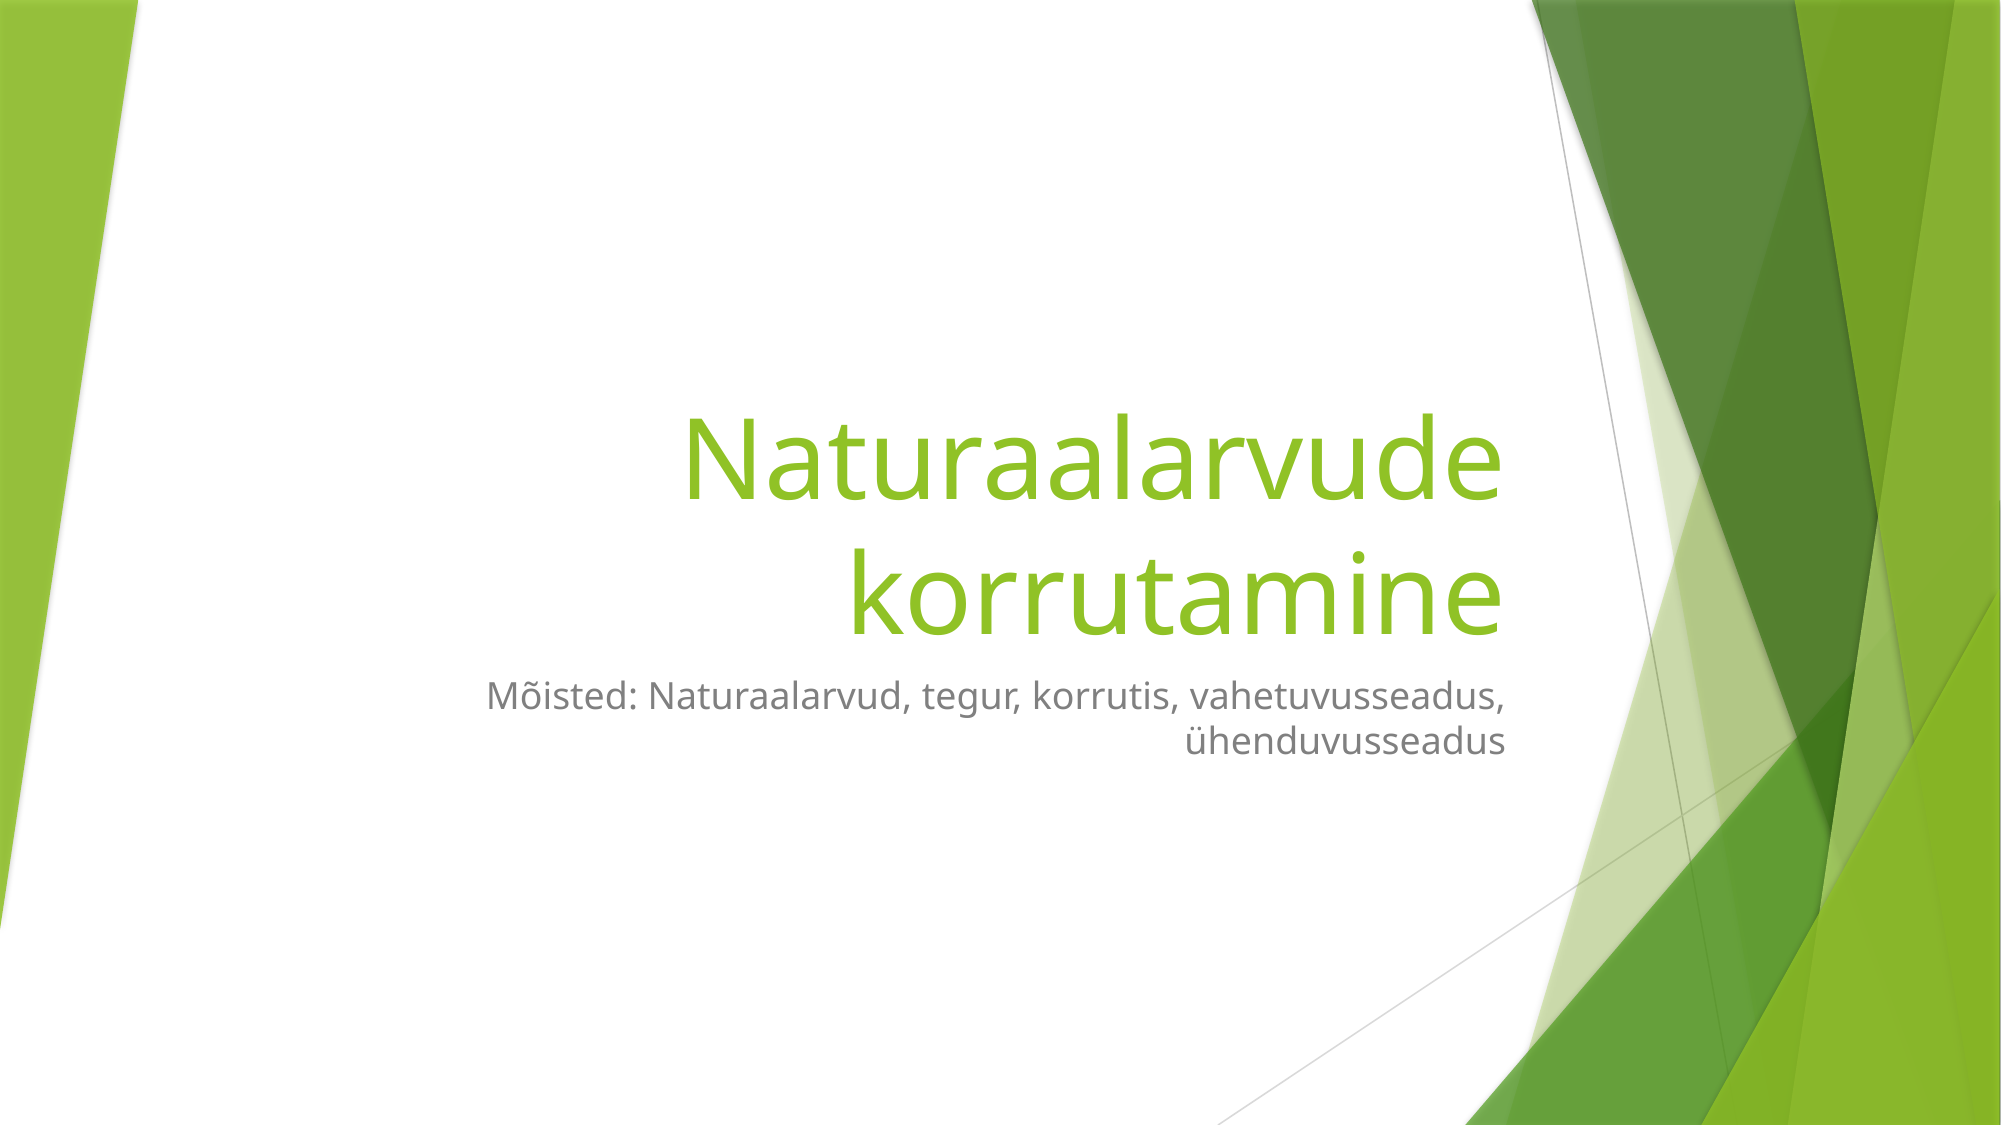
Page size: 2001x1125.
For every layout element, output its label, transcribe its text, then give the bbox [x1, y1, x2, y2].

title Naturaalarvude korrutamine [247, 394, 1522, 664]
subtitle Mõisted: Naturaalarvud, tegur, korrutis, vahetuvusseadus, ühenduvusseadus [247, 664, 1522, 845]
